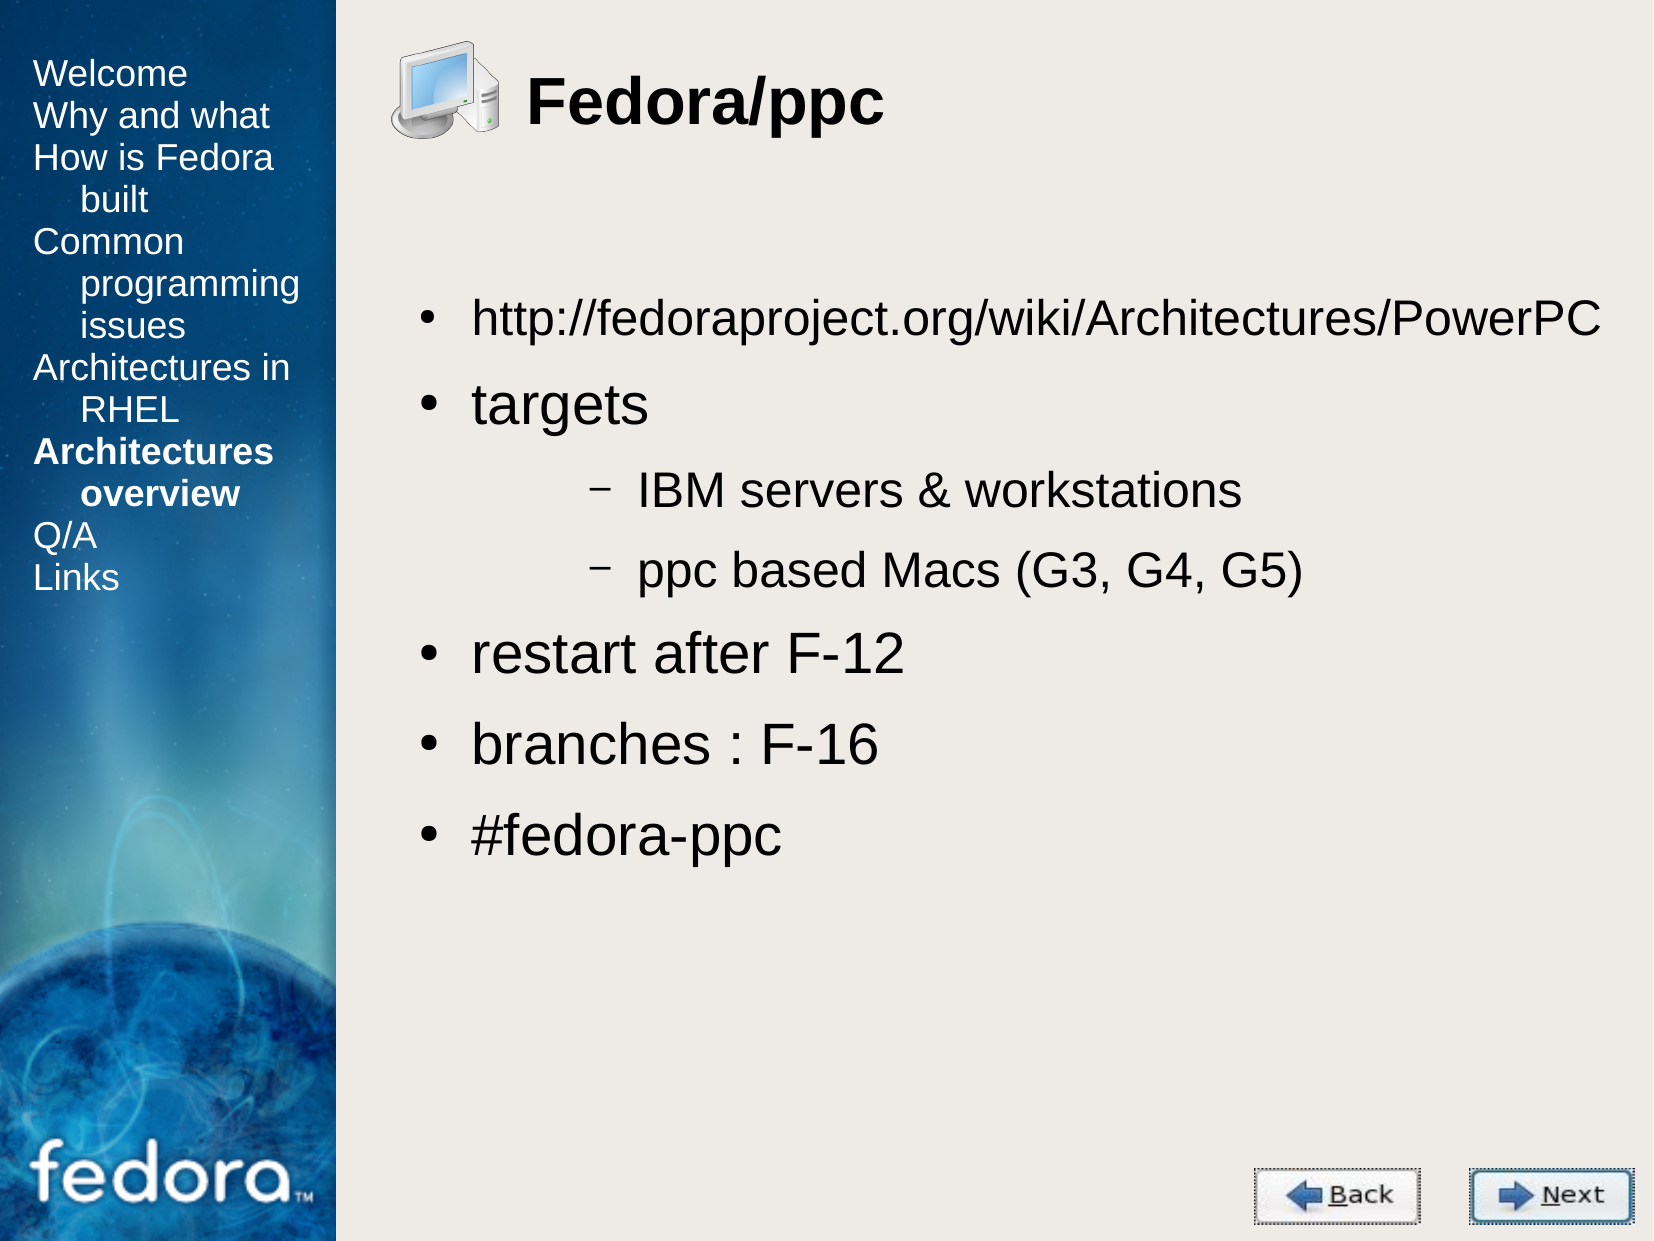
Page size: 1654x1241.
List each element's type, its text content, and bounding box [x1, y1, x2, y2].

text_box Welcome Why and what How is Fedora built Common programming issues Architectures in RHEL Architectures overview Q/A Links [18, 45, 327, 607]
picture [0, 0, 1654, 1241]
list http://fedoraproject.org/wiki/Architectures/PowerPC targets IBM servers & workstations ppc based Macs (G3, G4, G5) restart after F-12 branches : F-16 #fedora-ppc [400, 290, 1617, 1094]
text_box Fedora/ppc [511, 56, 1316, 147]
